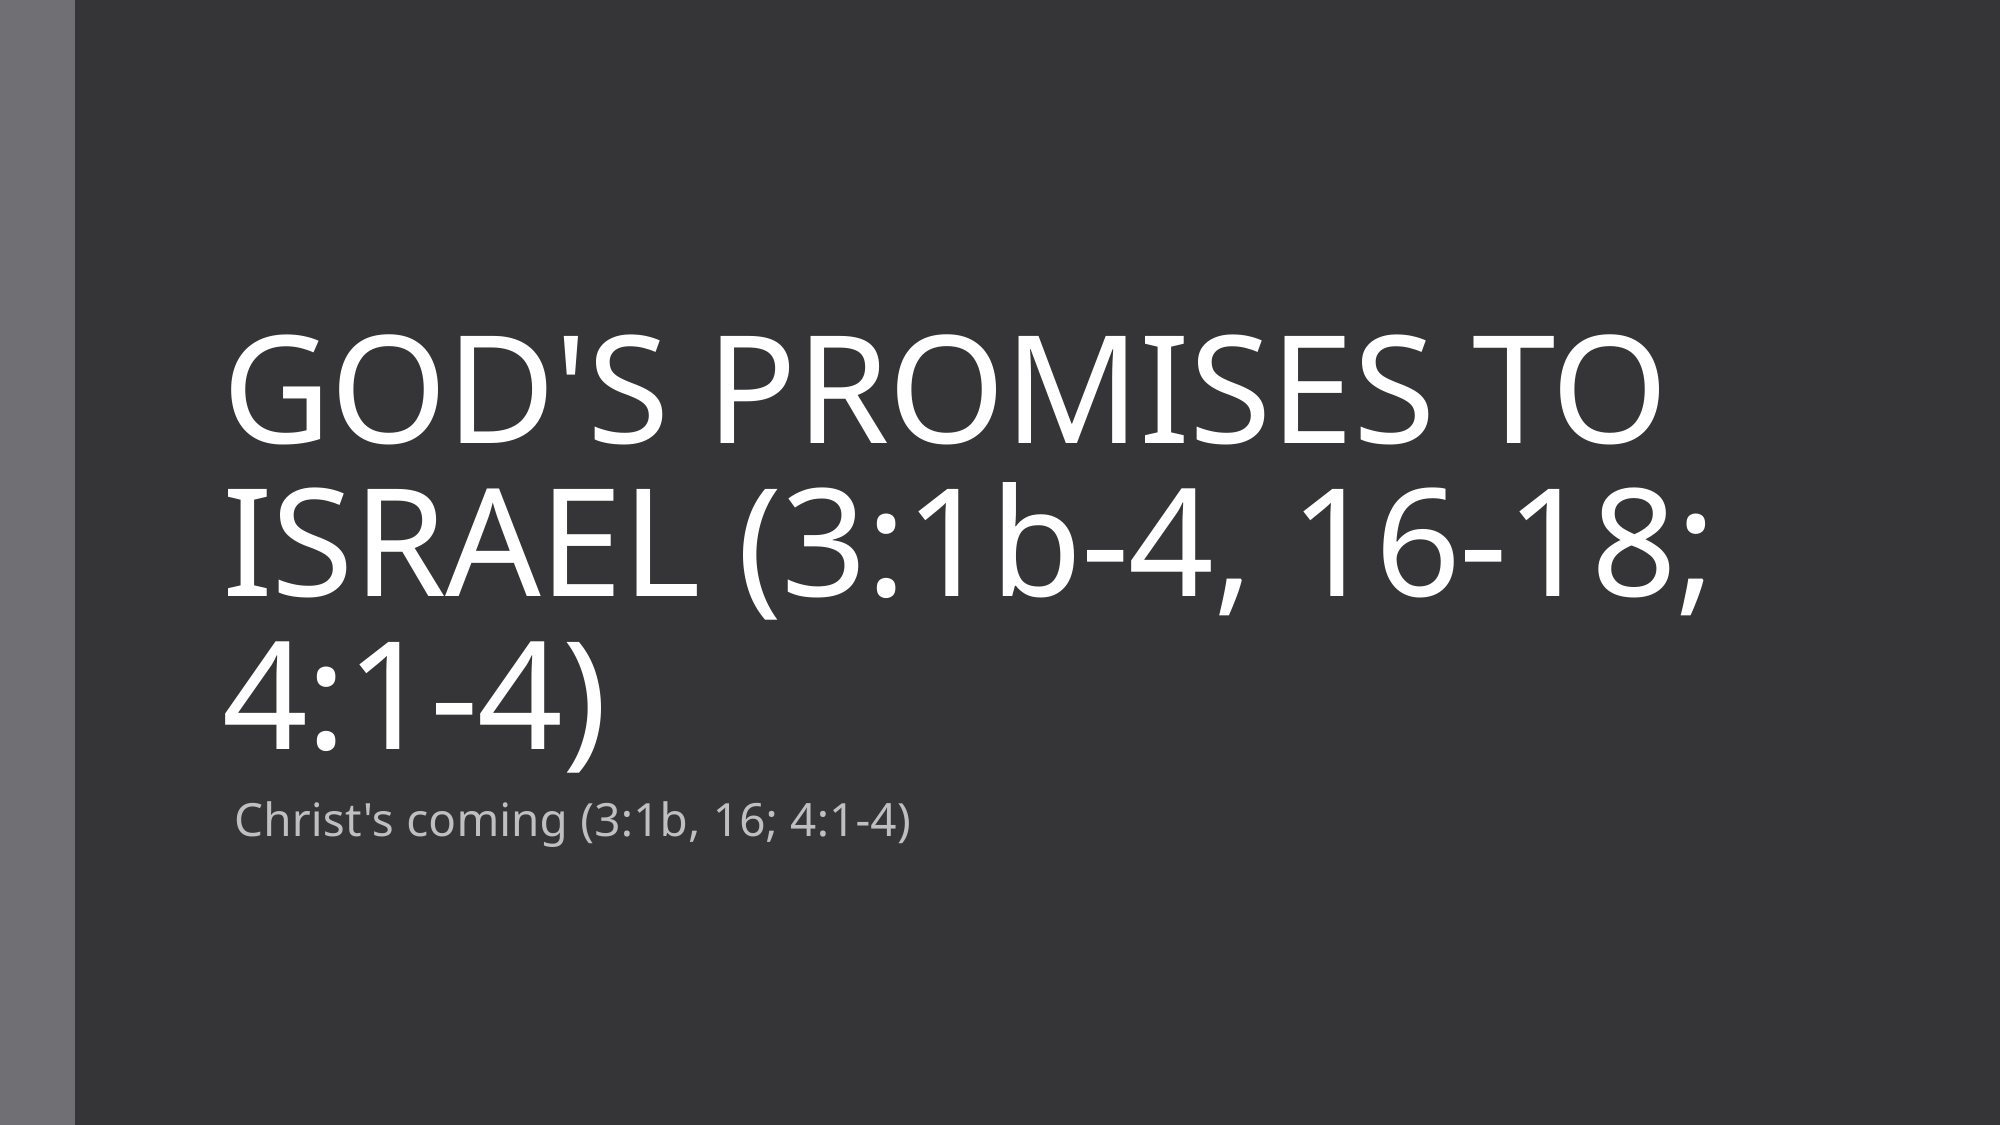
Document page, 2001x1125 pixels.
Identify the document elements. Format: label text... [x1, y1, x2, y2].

subtitle Christ's coming (3:1b, 16; 4:1-4) [206, 787, 1752, 1066]
title GOD'S PROMISES TO ISRAEL (3:1b-4, 16-18; 4:1-4) [206, 124, 1752, 787]
